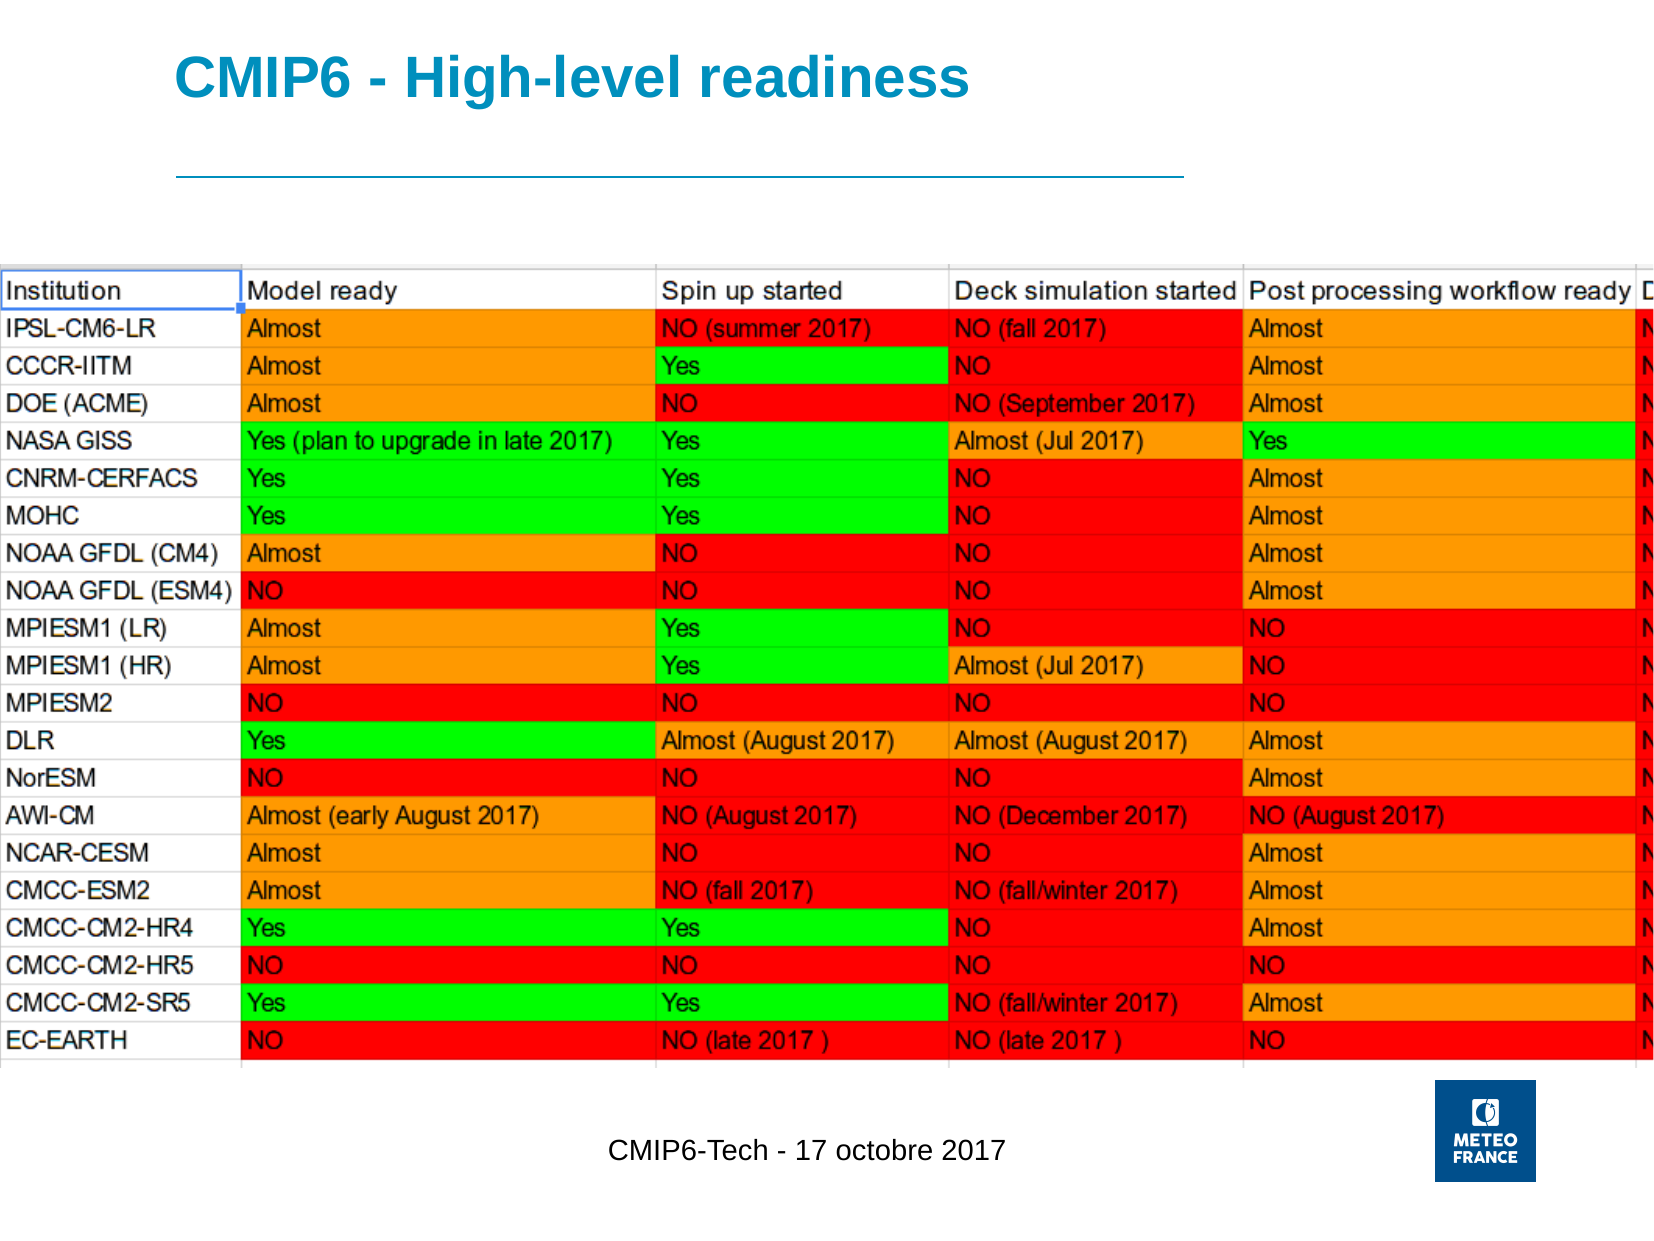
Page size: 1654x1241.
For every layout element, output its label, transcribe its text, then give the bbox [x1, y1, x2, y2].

title CMIP6 - High-level readiness [174, 0, 1654, 156]
picture [0, 264, 1654, 1068]
picture [1435, 1080, 1536, 1182]
